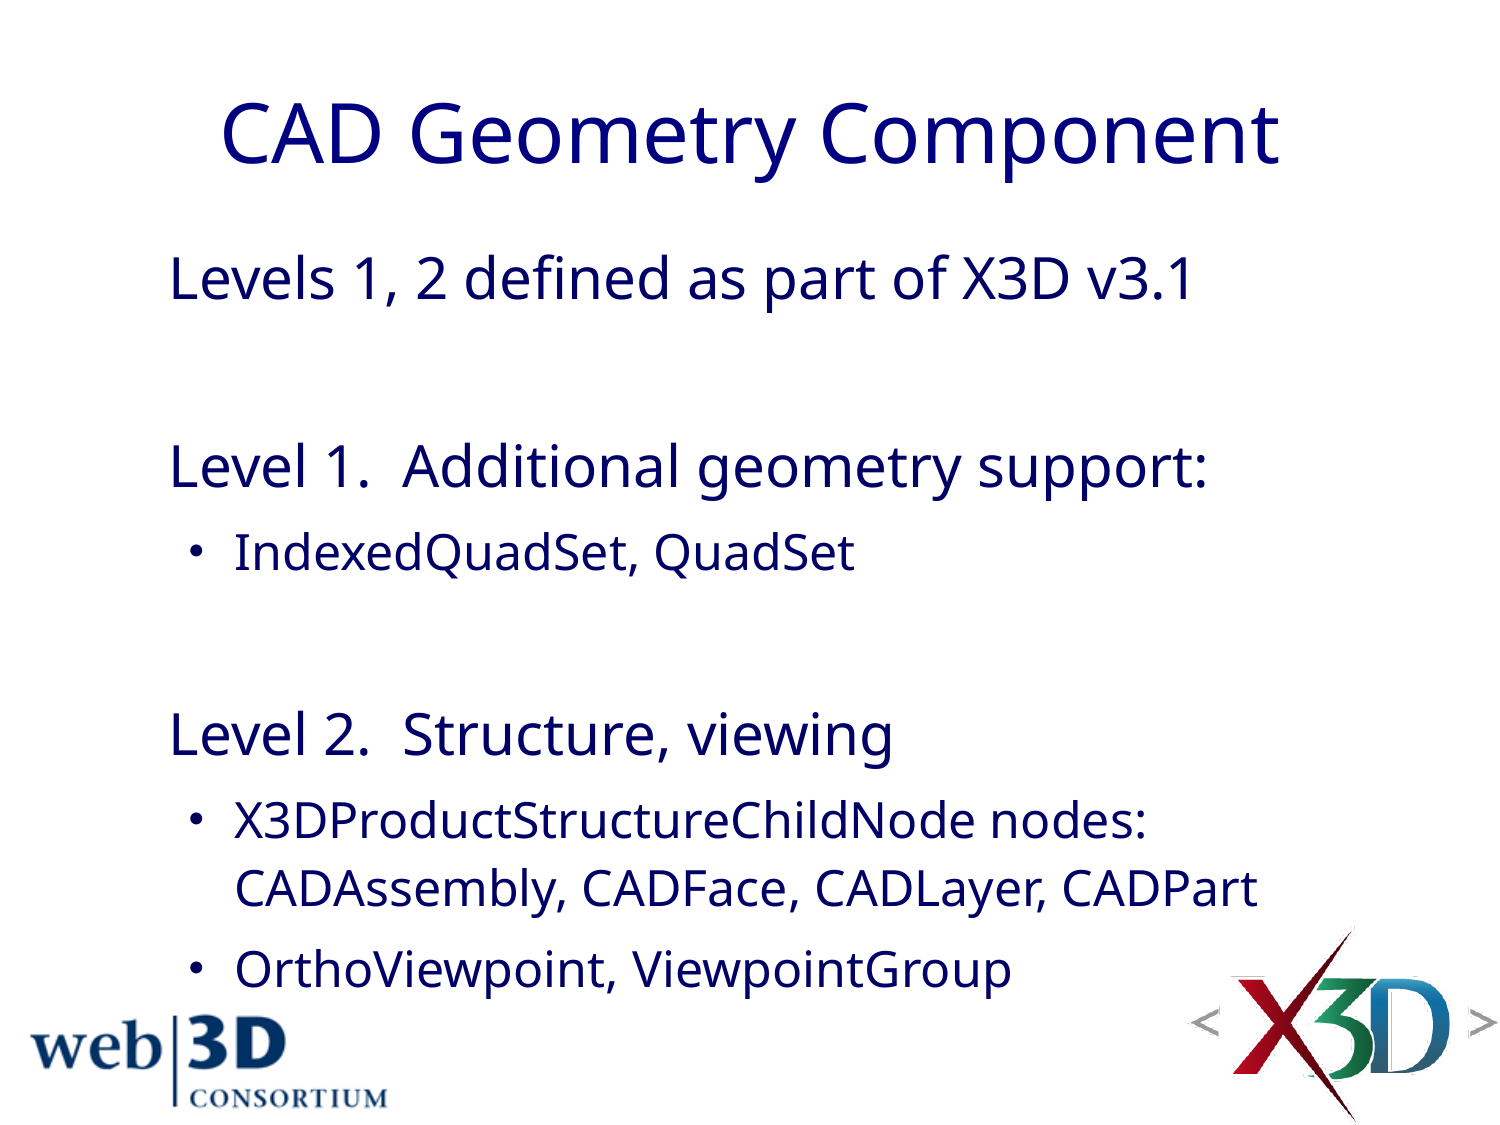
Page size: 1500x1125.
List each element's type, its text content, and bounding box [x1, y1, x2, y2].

title CAD Geometry Component [112, 44, 1388, 218]
list Levels 1, 2 defined as part of X3D v3.1 Level 1. Additional geometry support: IndexedQuadSet, QuadSet Level 2. Structure, viewing X3DProductStructureChildNode nodes: CADAssembly, CADFace, CADLayer, CADPart OrthoViewpoint, ViewpointGroup [112, 237, 1388, 999]
picture [12, 998, 413, 1118]
picture [1187, 926, 1500, 1125]
